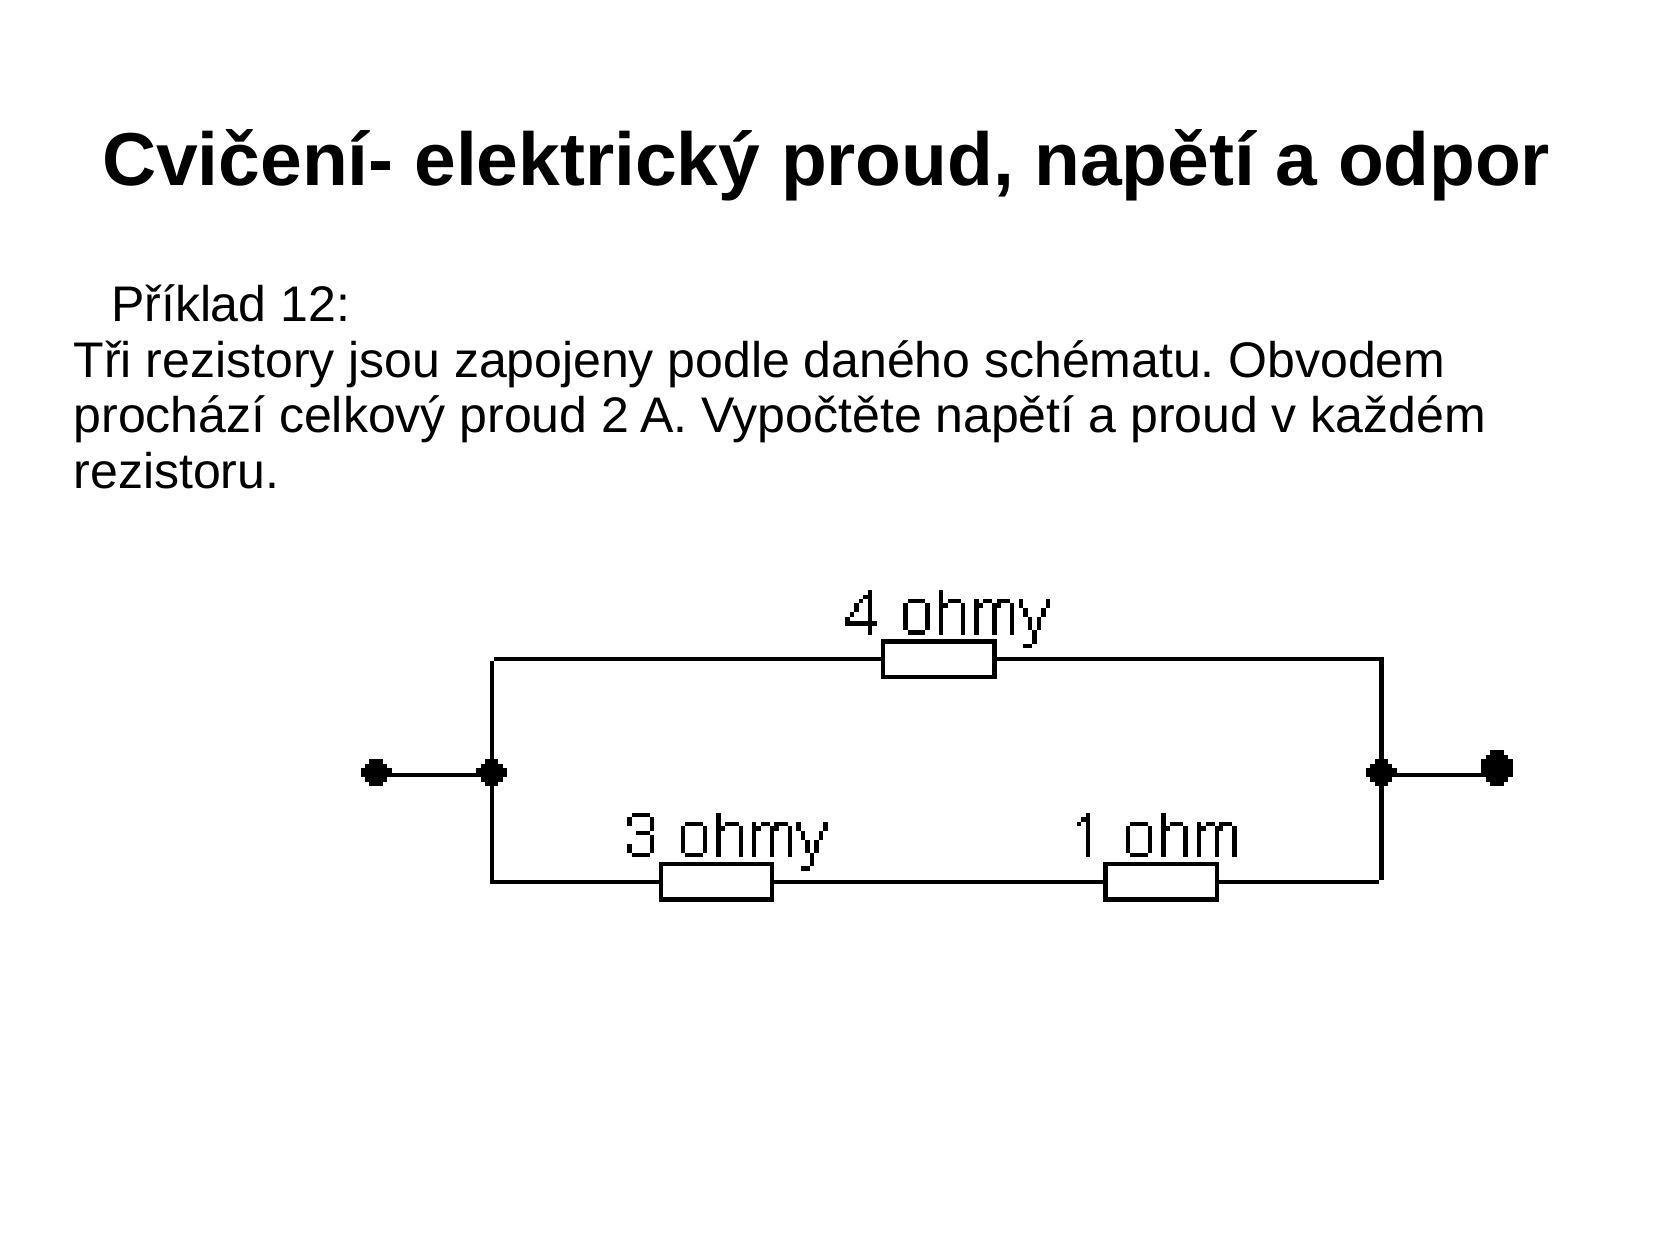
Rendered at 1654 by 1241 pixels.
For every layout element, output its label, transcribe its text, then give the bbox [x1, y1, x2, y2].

text_box Příklad 12: Tři rezistory jsou zapojeny podle daného schématu. Obvodem prochází celkový proud 2 A. Vypočtěte napětí a proud v každém rezistoru. [59, 268, 1571, 507]
title Cvičení- elektrický proud, napětí a odpor [82, 94, 1571, 225]
subtitle [82, 335, 1607, 1055]
picture [23, 555, 1562, 1036]
